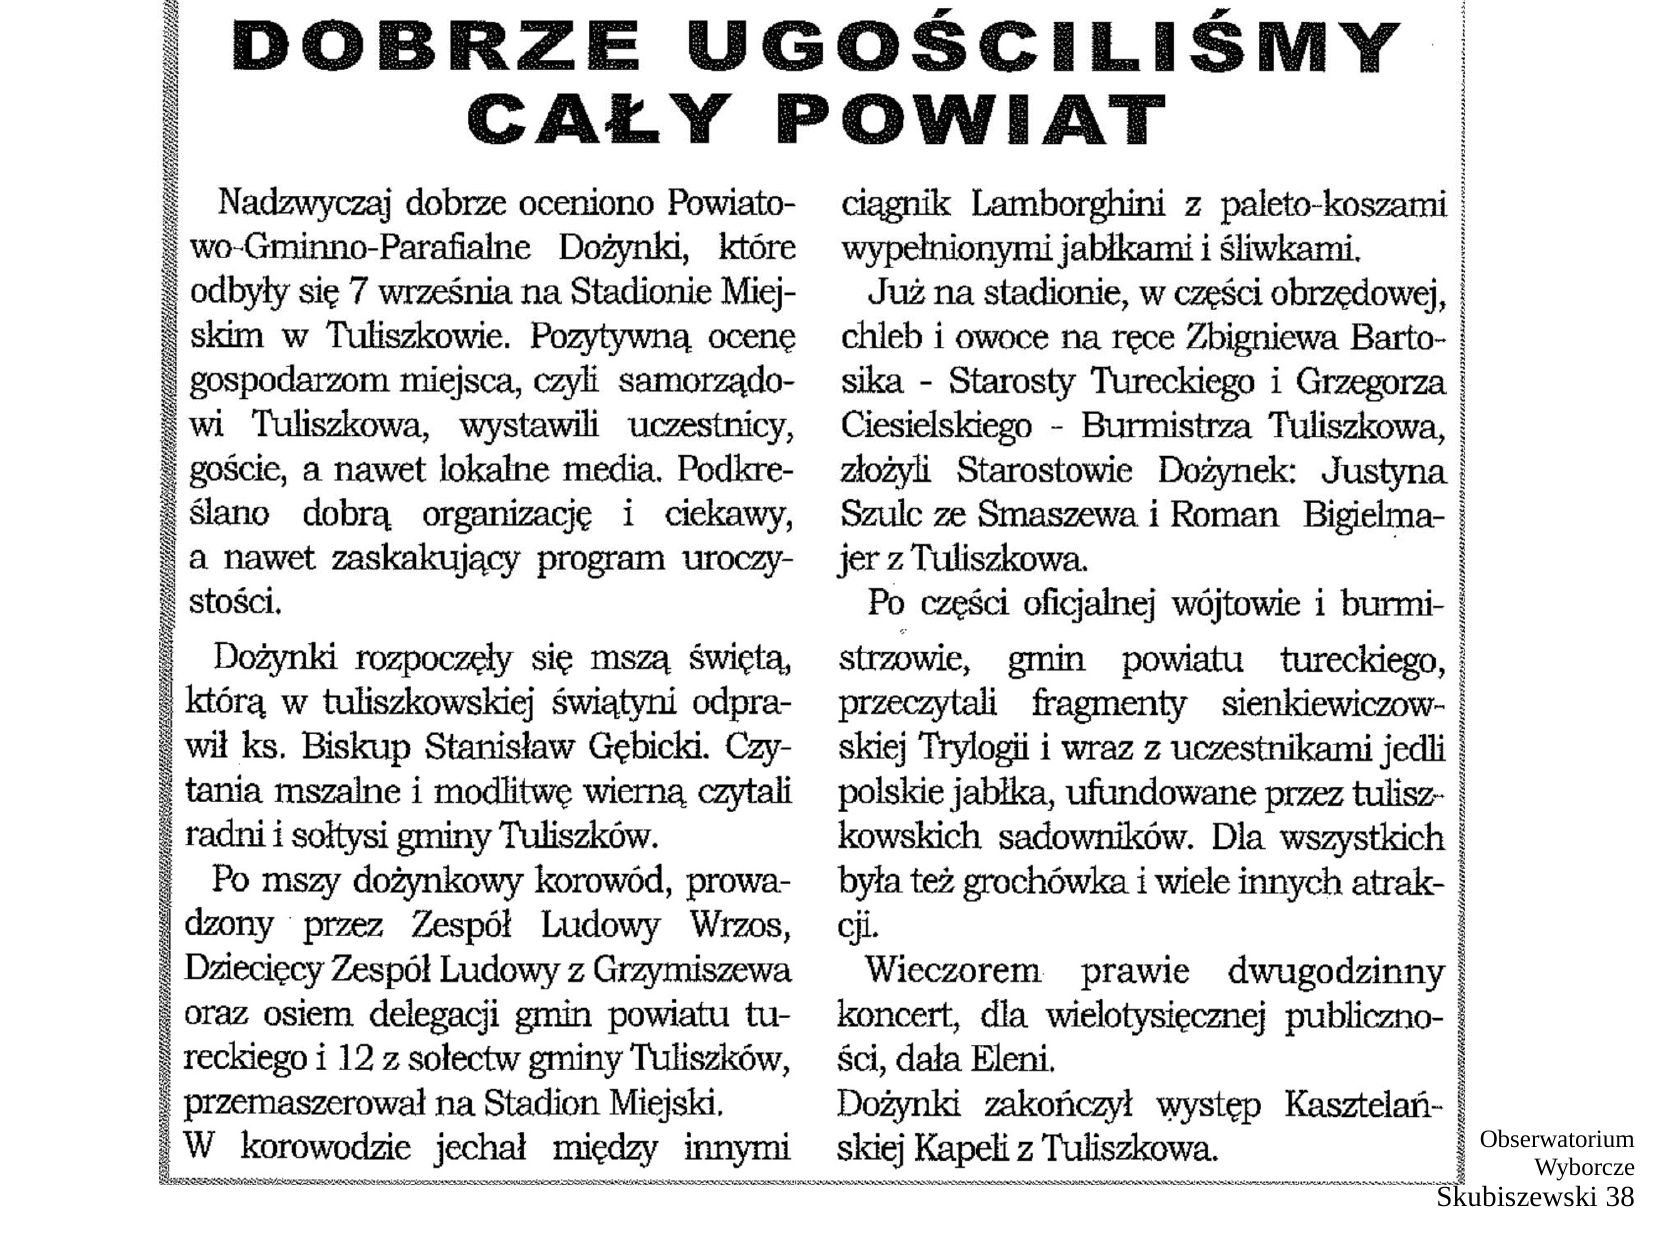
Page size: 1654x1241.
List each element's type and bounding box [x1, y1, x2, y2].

picture [150, 0, 1465, 1185]
